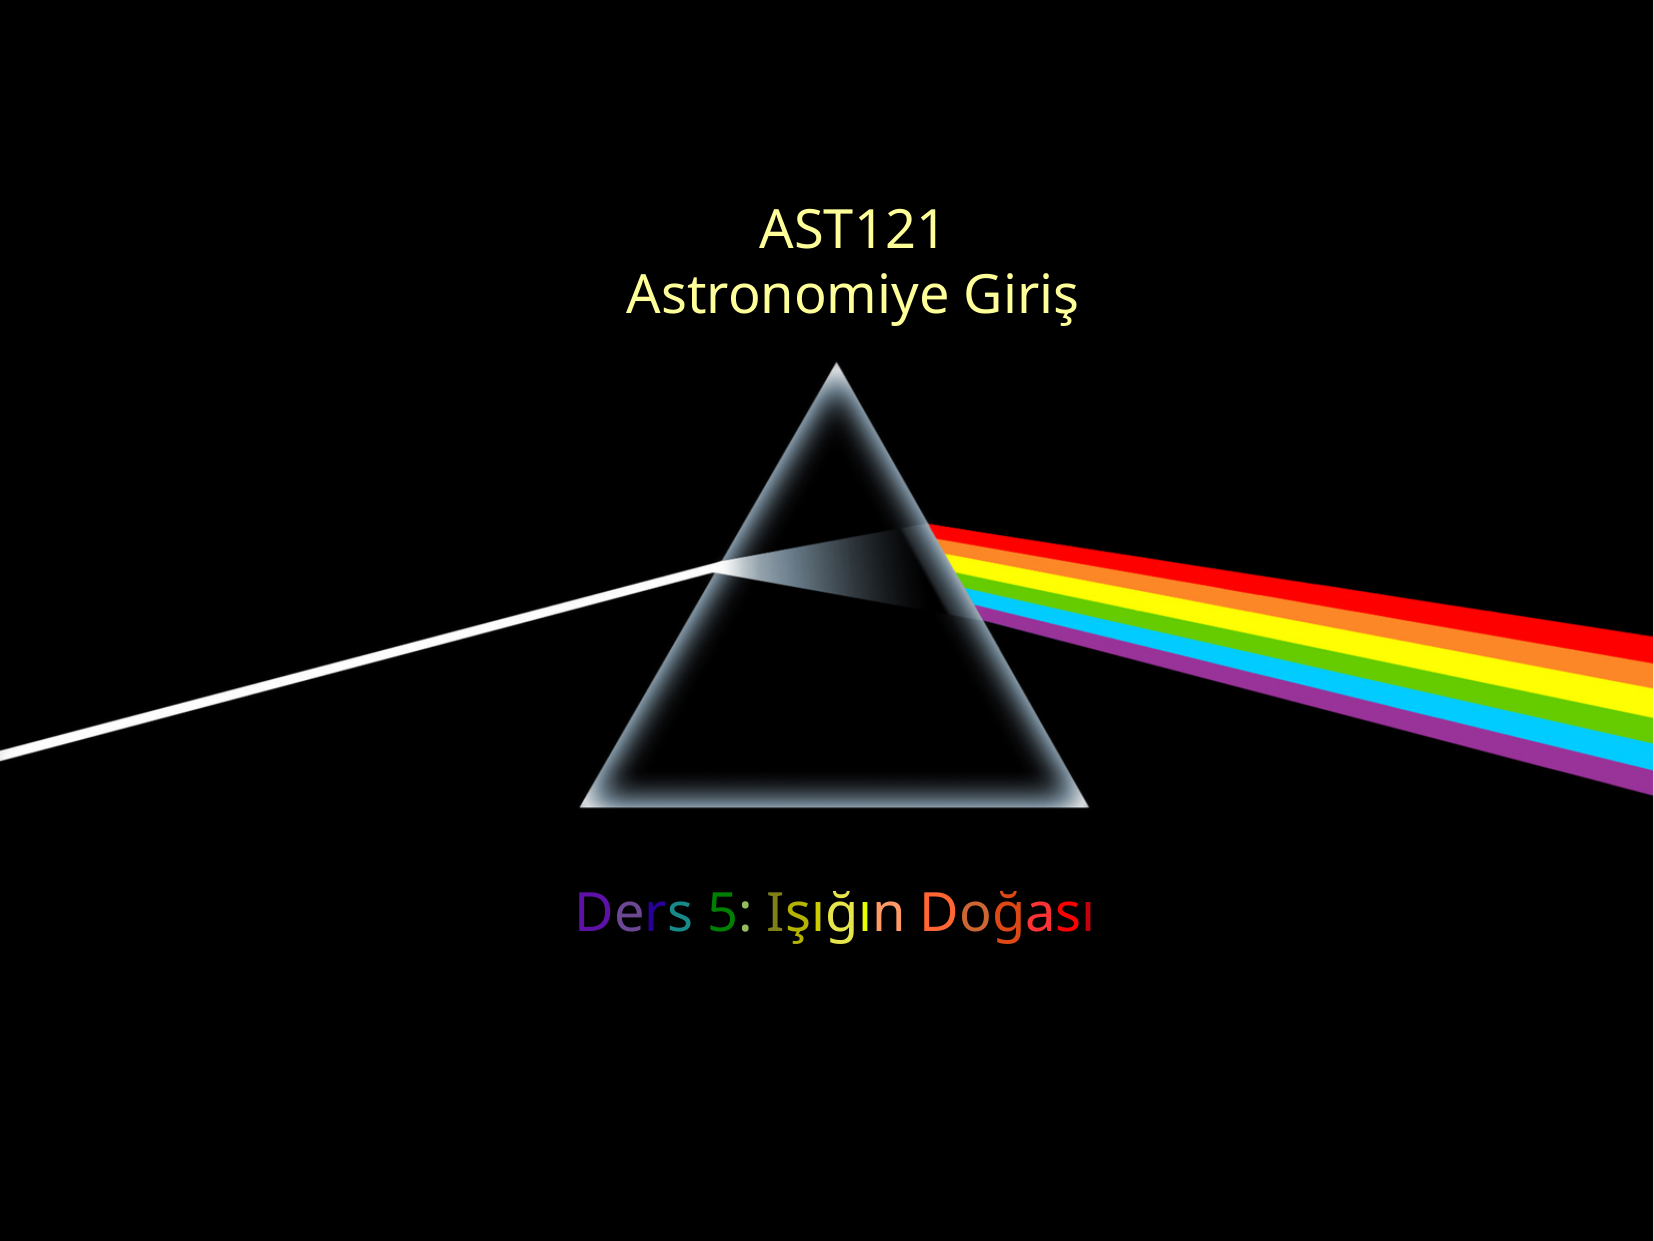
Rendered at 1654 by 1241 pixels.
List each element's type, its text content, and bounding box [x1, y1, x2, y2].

picture [0, 0, 1654, 1241]
text_box Ders 5: Işığın Doğası [362, 870, 1308, 961]
title AST121 Astronomiye Giriş [435, 173, 1237, 346]
